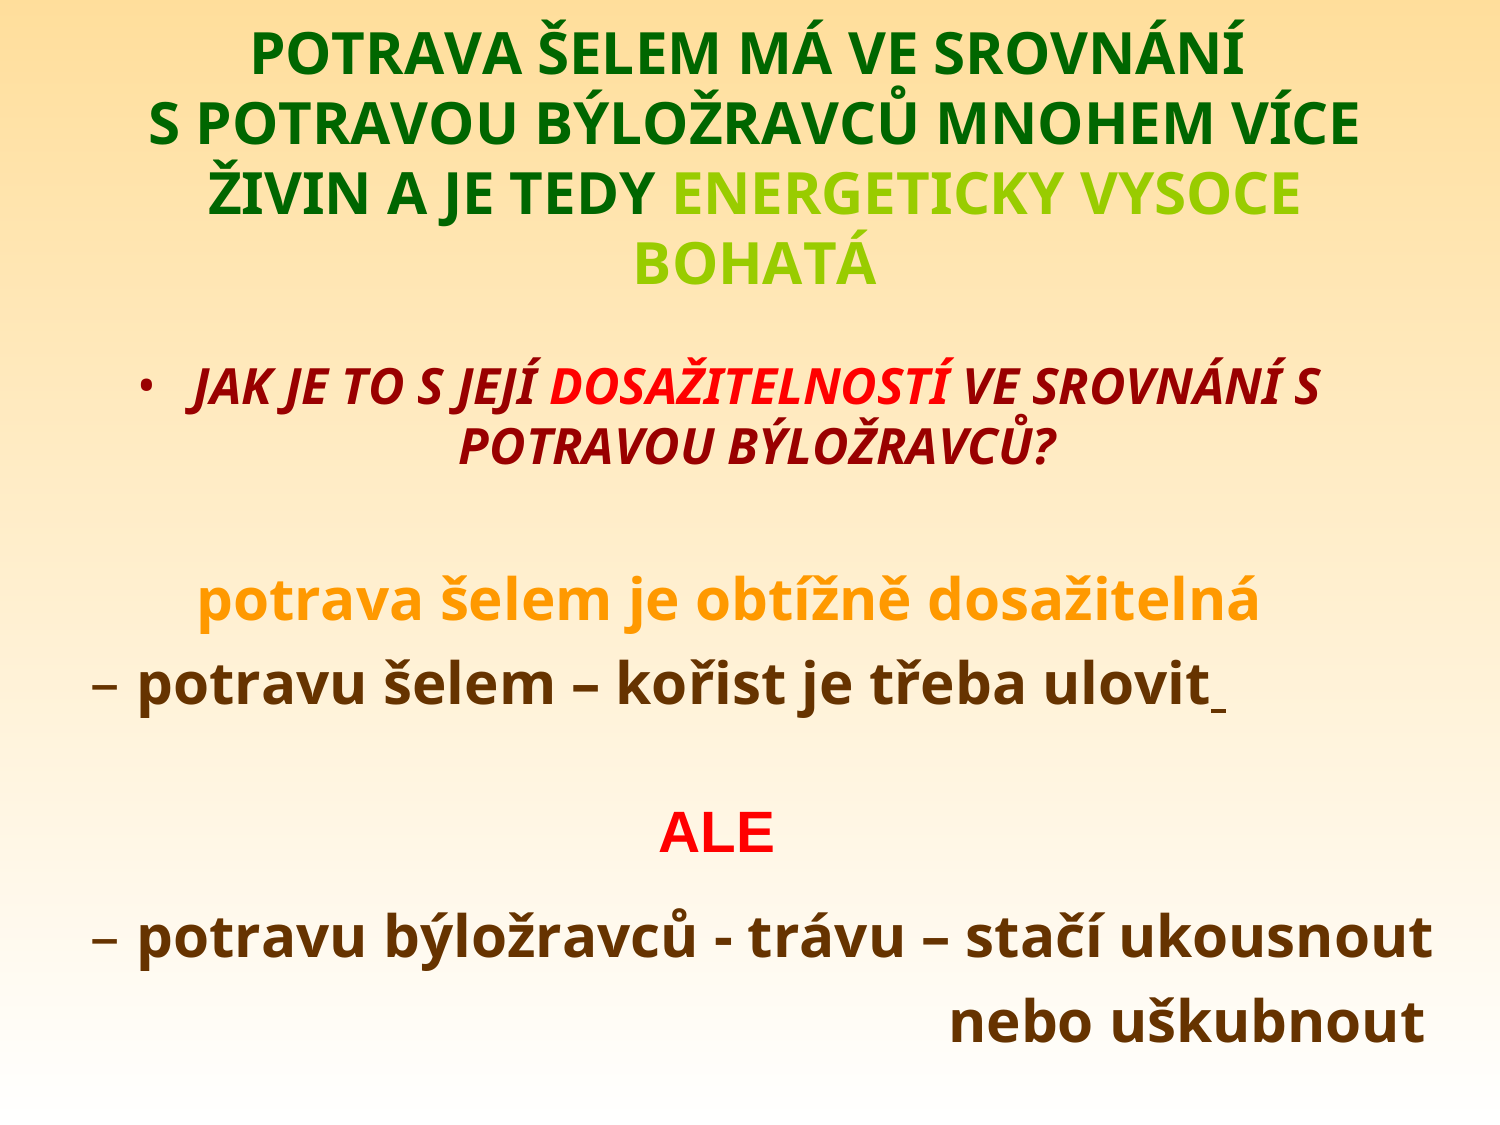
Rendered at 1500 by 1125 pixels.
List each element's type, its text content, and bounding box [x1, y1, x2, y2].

title POTRAVA ŠELEM MÁ VE SROVNÁNÍ S POTRAVOU BÝLOŽRAVCŮ MNOHEM VÍCE ŽIVIN A JE TEDY ENERGETICKY VYSOCE BOHATÁ [75, 8, 1436, 255]
list JAK JE TO S JEJÍ DOSAŽITELNOSTÍ VE SROVNÁNÍ S POTRAVOU BÝLOŽRAVCŮ? potrava šelem je obtížně dosažitelná potravu šelem – kořist je třeba ulovit potravu býložravců - trávu – stačí ukousnout nebo uškubnout [0, 255, 1459, 1125]
text_box ALE [643, 786, 904, 873]
